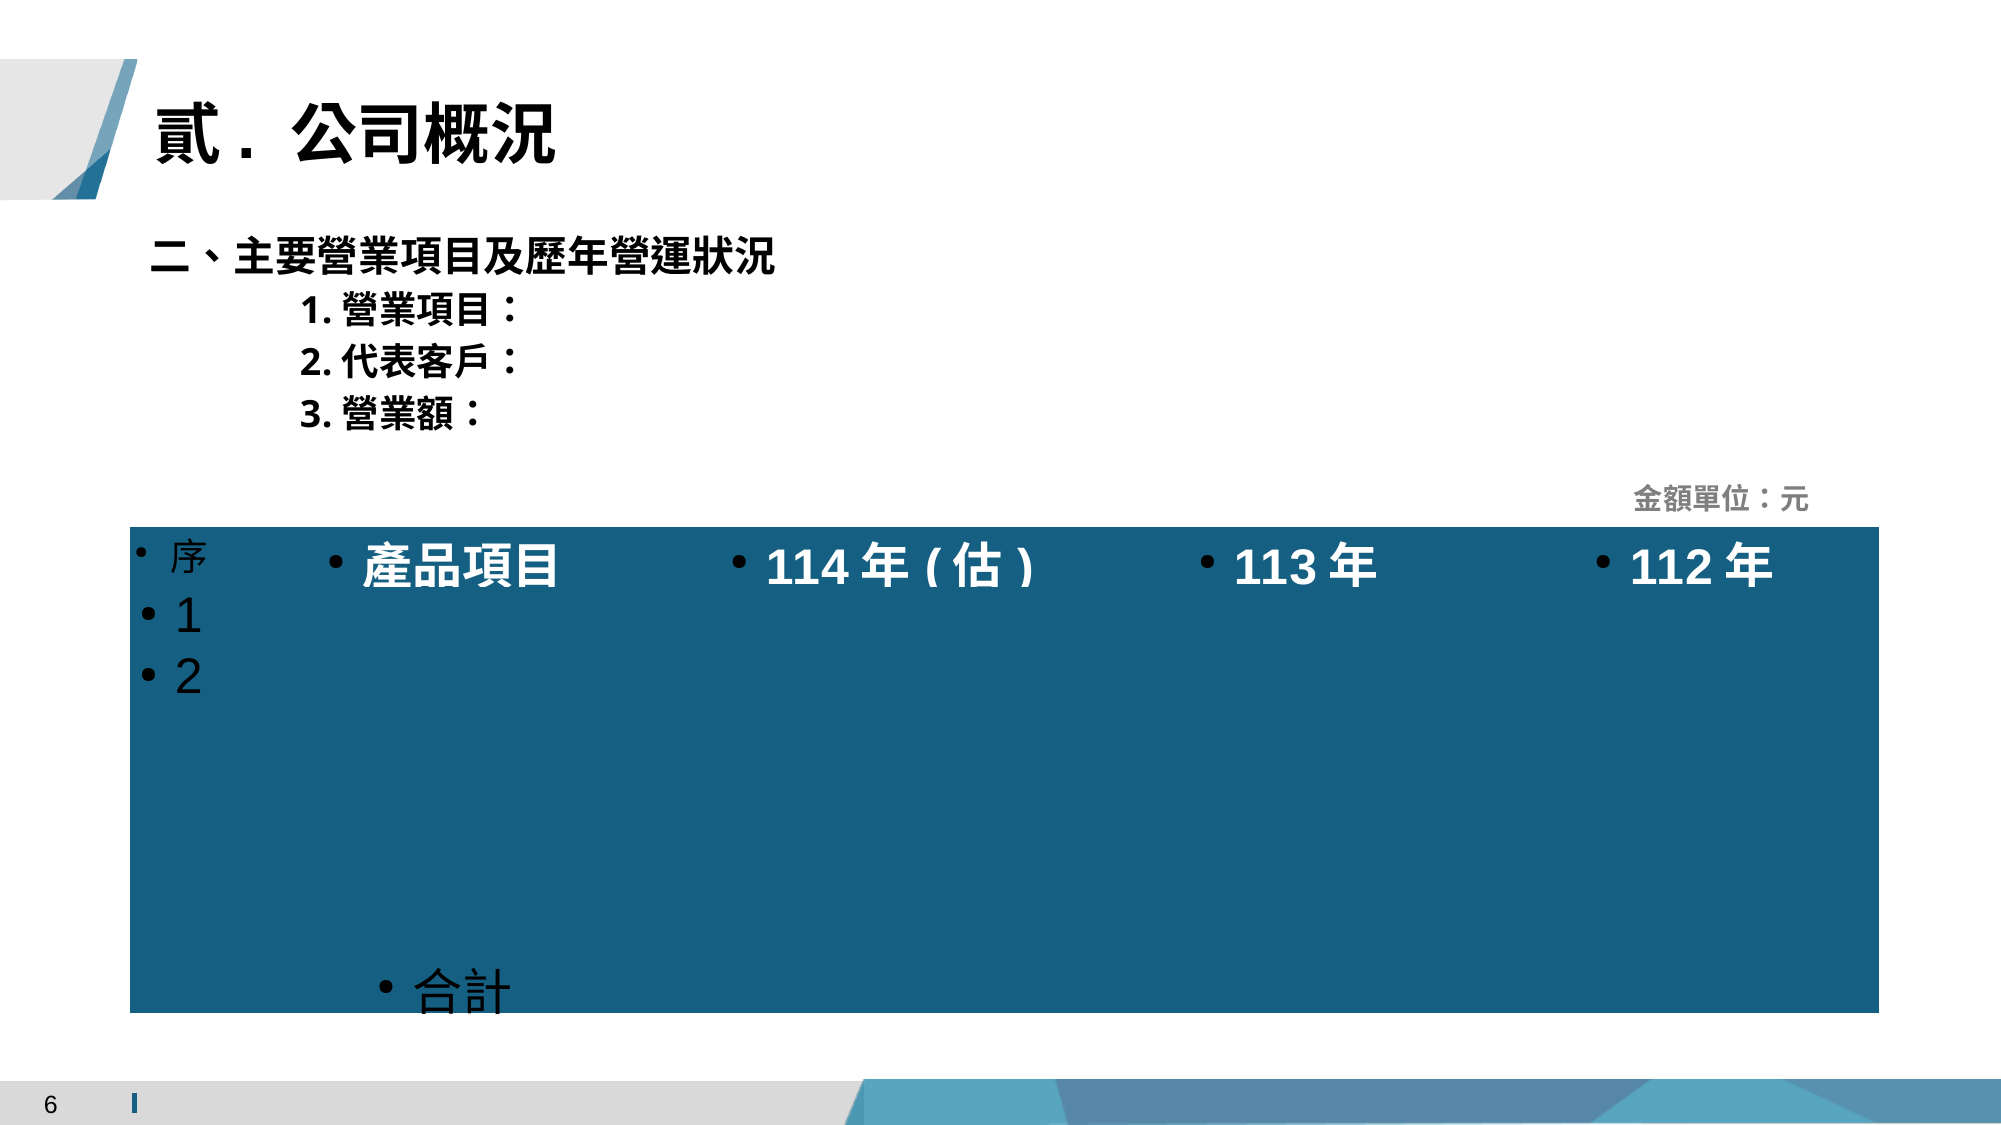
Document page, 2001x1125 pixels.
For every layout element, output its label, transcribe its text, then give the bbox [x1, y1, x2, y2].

table_cell [1087, 709, 1489, 770]
table_cell [130, 831, 212, 892]
table_header 112年 [1489, 527, 1879, 587]
table_cell [1087, 587, 1489, 648]
table_cell [1087, 770, 1489, 831]
table_cell [1489, 831, 1879, 892]
table_cell [1489, 952, 1879, 1013]
table_cell [677, 709, 1087, 770]
text_box 貳. 公司概況 [139, 93, 1915, 171]
table_cell [130, 770, 212, 831]
table_cell [677, 831, 1087, 892]
table_header 產品項目 [369, 575, 389, 587]
table_header 113年 [1087, 527, 1489, 587]
table_cell [212, 770, 677, 831]
table_cell 合計 [471, 1000, 480, 1008]
table_header 序 [130, 527, 212, 587]
table_cell 合計 [426, 997, 449, 1008]
table_header 114年(估) [677, 527, 1087, 587]
table_cell [1489, 709, 1879, 770]
table_cell [212, 587, 677, 648]
table_cell [1489, 587, 1879, 648]
table_cell [130, 952, 212, 1013]
table_cell [677, 892, 1087, 952]
table_header 產品項目 [486, 579, 504, 587]
table_cell [677, 648, 1087, 709]
table_cell 2 [130, 648, 212, 709]
table_cell [212, 831, 677, 892]
table_header 產品項目 [212, 527, 677, 587]
table_cell [1087, 892, 1489, 952]
table_cell 1 [130, 587, 212, 648]
table_cell 合計 [212, 952, 677, 1013]
table_cell [677, 952, 1087, 1013]
table_cell [212, 709, 677, 770]
table_cell [212, 648, 677, 709]
table_cell [212, 892, 677, 952]
table_cell [677, 587, 1087, 648]
table_header 產品項目 [525, 573, 548, 579]
table_cell [677, 770, 1087, 831]
table_cell [1087, 831, 1489, 892]
table_cell [1087, 648, 1489, 709]
table_cell [1489, 892, 1879, 952]
table_cell [130, 892, 212, 952]
text_box 金額單位：元 [1618, 467, 1880, 520]
table_cell [1489, 770, 1879, 831]
table_header 產品項目 [525, 550, 548, 556]
table_cell [130, 709, 212, 770]
table_header 產品項目 [525, 561, 548, 567]
table_cell [1489, 648, 1879, 709]
text_box 二、主要營業項目及歷年營運狀況 營業項目： 代表客戶： 營業額： [134, 214, 1866, 441]
table_cell [1087, 952, 1489, 1013]
text_box [28, 1073, 106, 1125]
